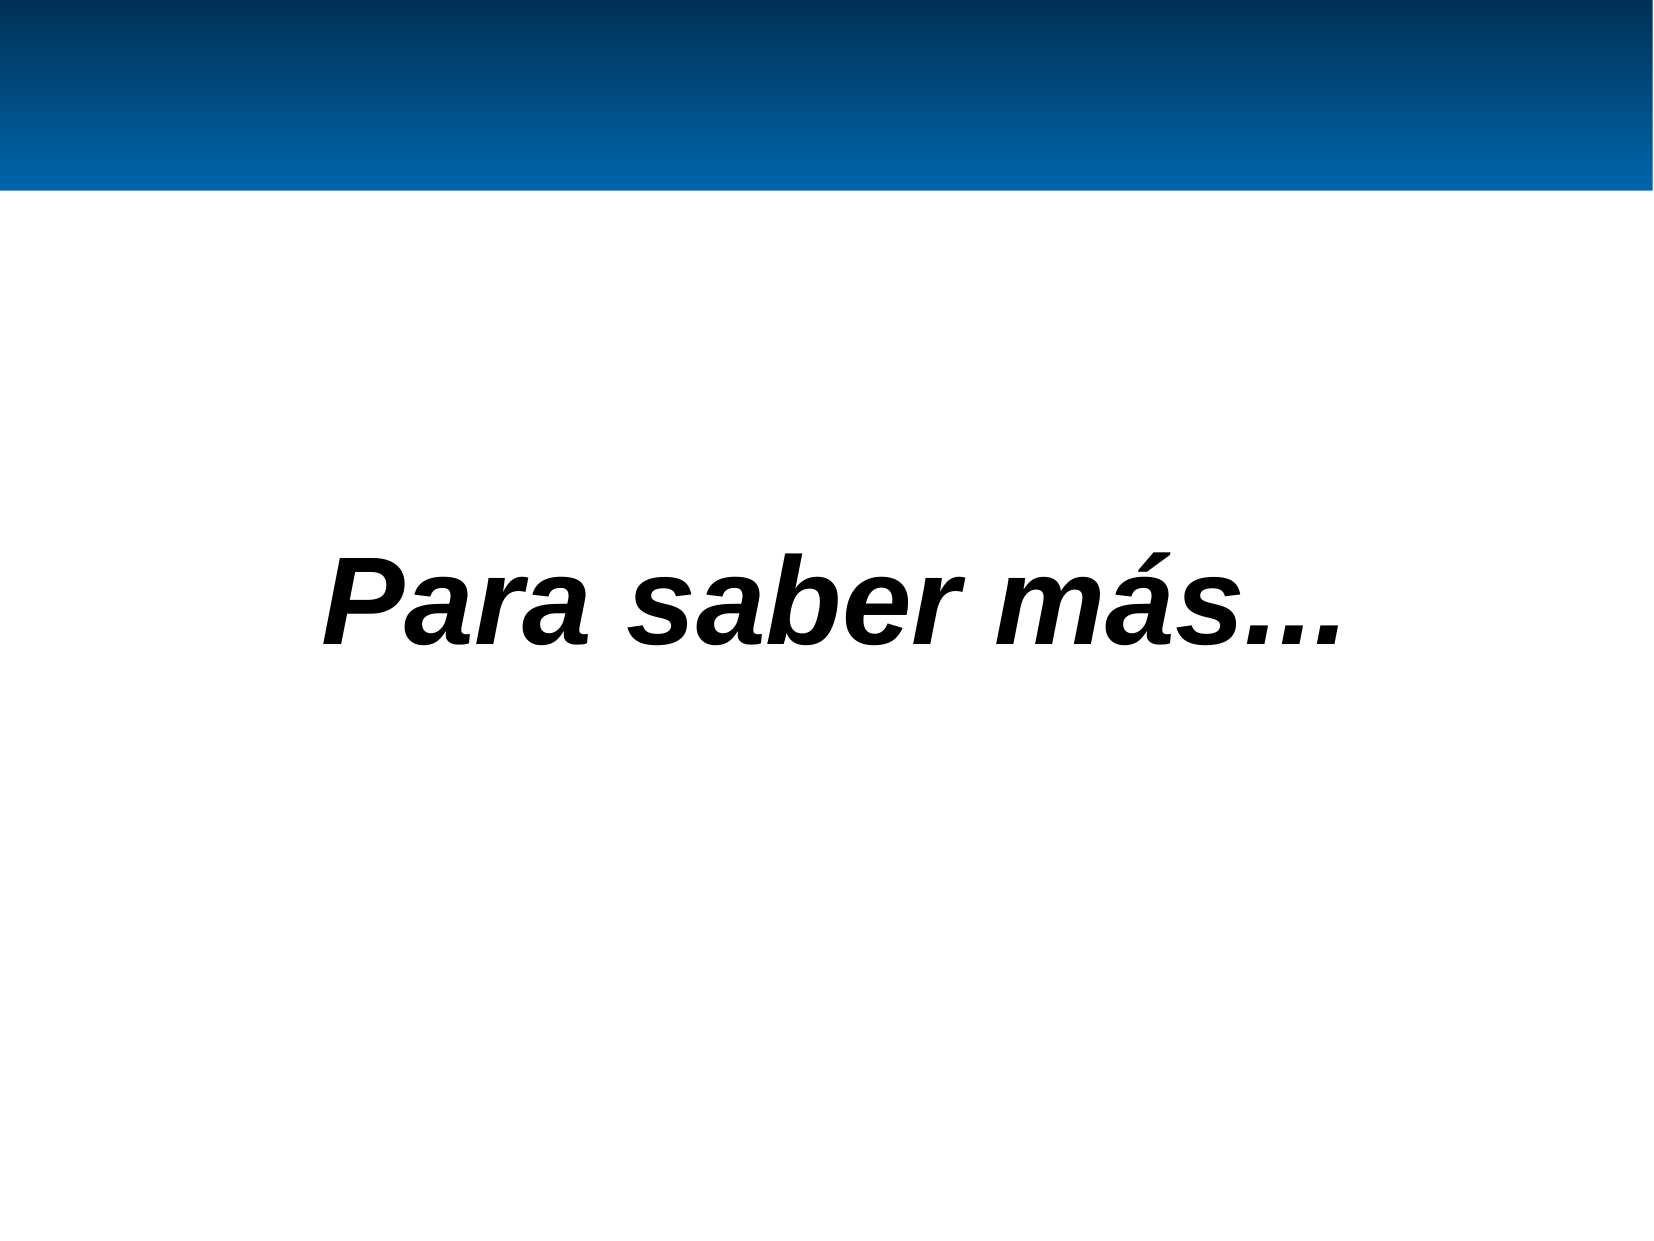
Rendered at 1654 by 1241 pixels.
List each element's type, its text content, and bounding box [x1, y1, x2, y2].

list Para saber más... [82, 531, 1571, 910]
picture [0, 0, 1653, 1239]
